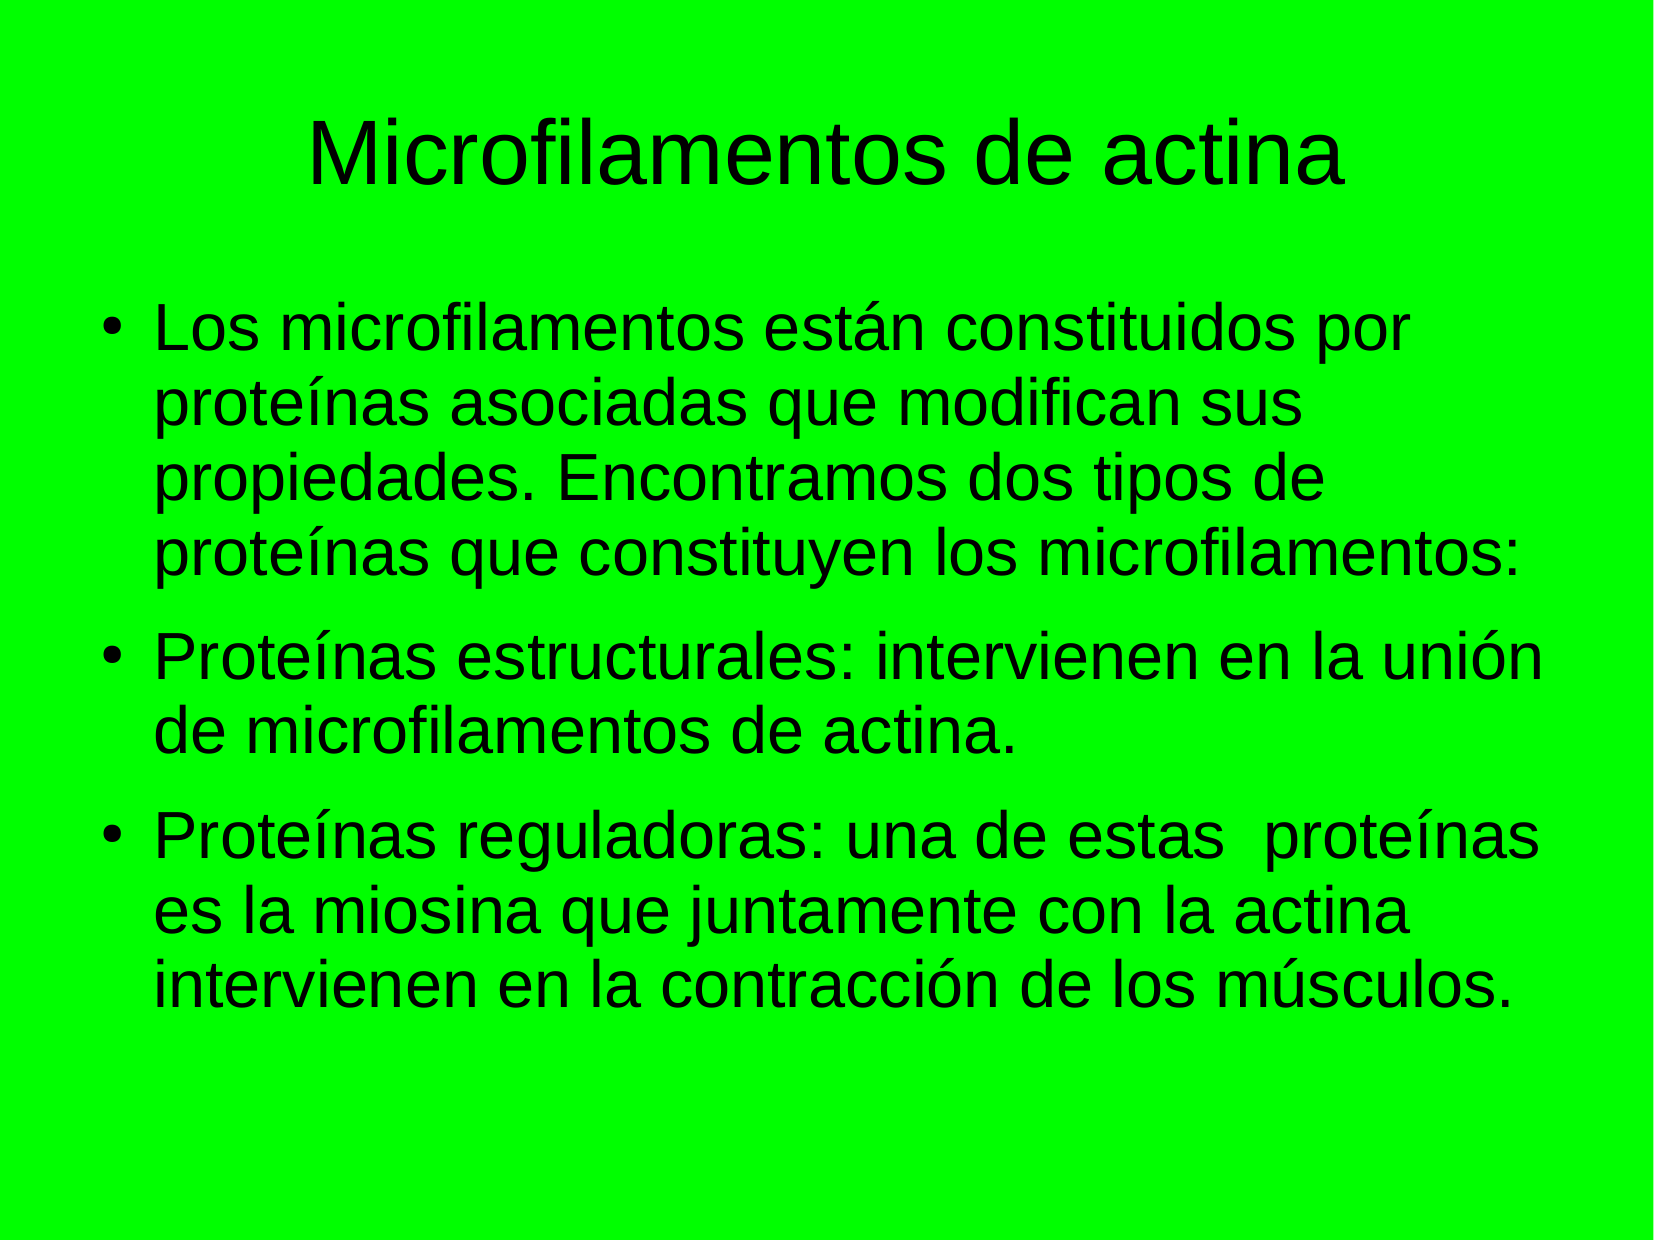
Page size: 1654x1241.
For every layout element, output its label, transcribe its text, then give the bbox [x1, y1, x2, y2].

list Los microfilamentos están constituidos por proteínas asociadas que modifican sus propiedades. Encontramos dos tipos de proteínas que constituyen los microfilamentos: Proteínas estructurales: intervienen en la unión de microfilamentos de actina. Proteínas reguladoras: una de estas proteínas es la miosina que juntamente con la actina intervienen en la contracción de los músculos. [82, 290, 1571, 1109]
title Microfilamentos de actina [82, 49, 1571, 257]
